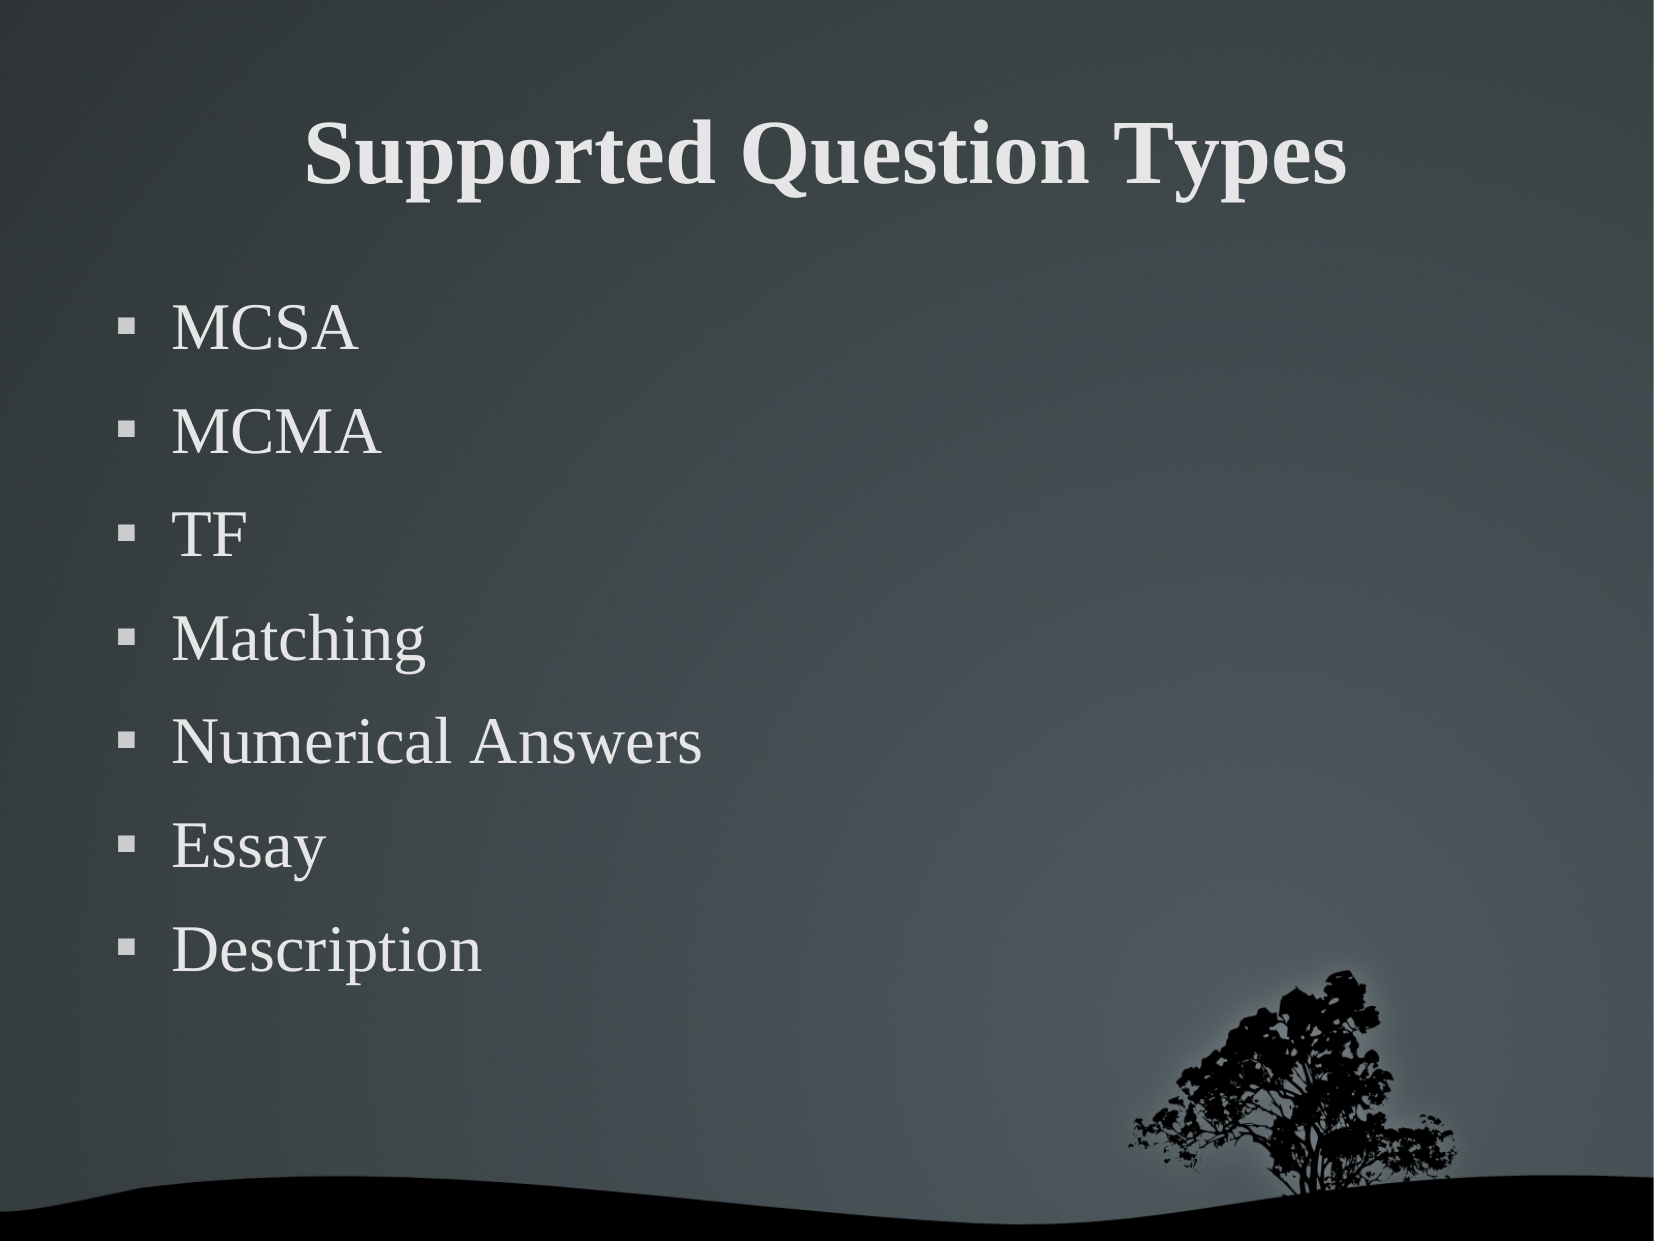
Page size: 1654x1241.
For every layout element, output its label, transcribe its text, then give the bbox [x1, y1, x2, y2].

title Supported Question Types [82, 56, 1571, 250]
list MCSA MCMA TF Matching Numerical Answers Essay Description [82, 290, 1571, 1094]
picture [0, 0, 1654, 1241]
